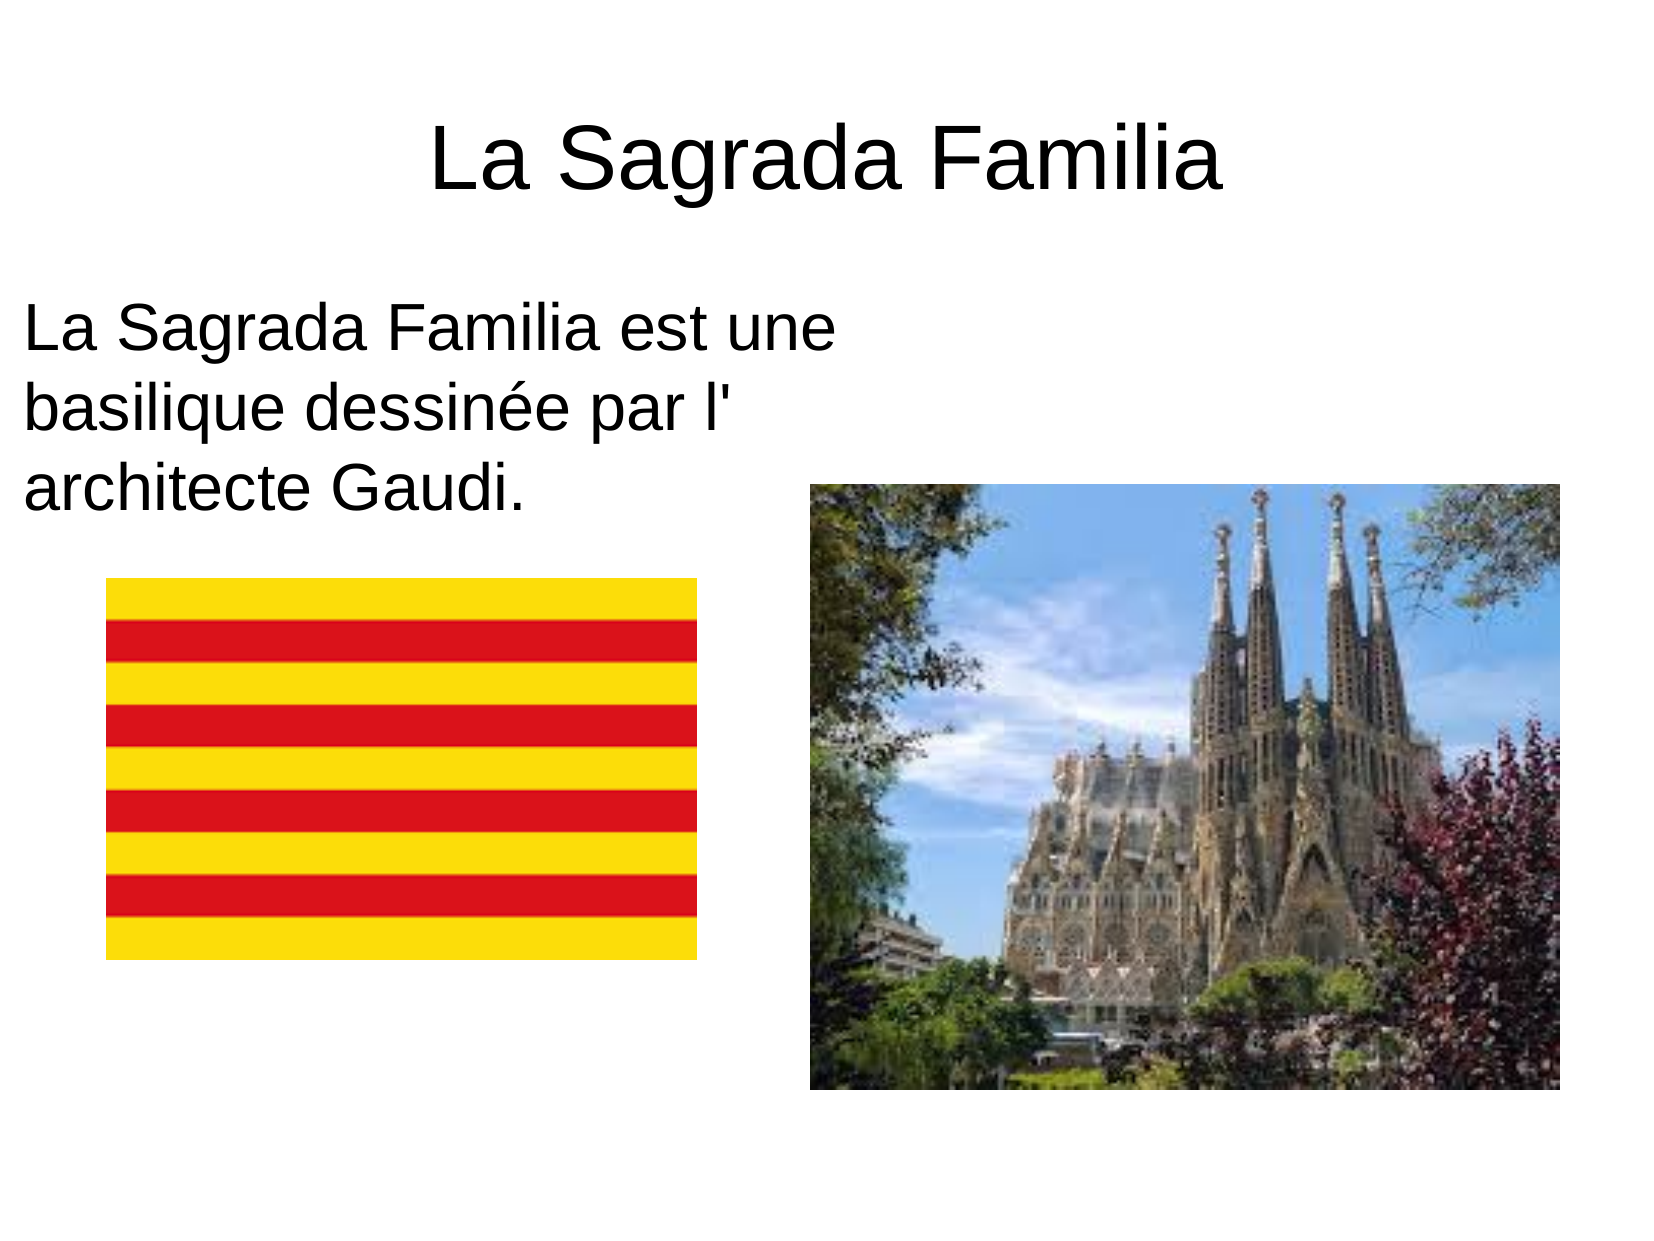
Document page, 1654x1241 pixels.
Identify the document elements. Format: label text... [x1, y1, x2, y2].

picture [810, 484, 1560, 1090]
picture [106, 578, 697, 960]
list La Sagrada Familia est une basilique dessinée par l' architecte Gaudi. [23, 283, 851, 745]
title La Sagrada Familia [82, 49, 1571, 257]
